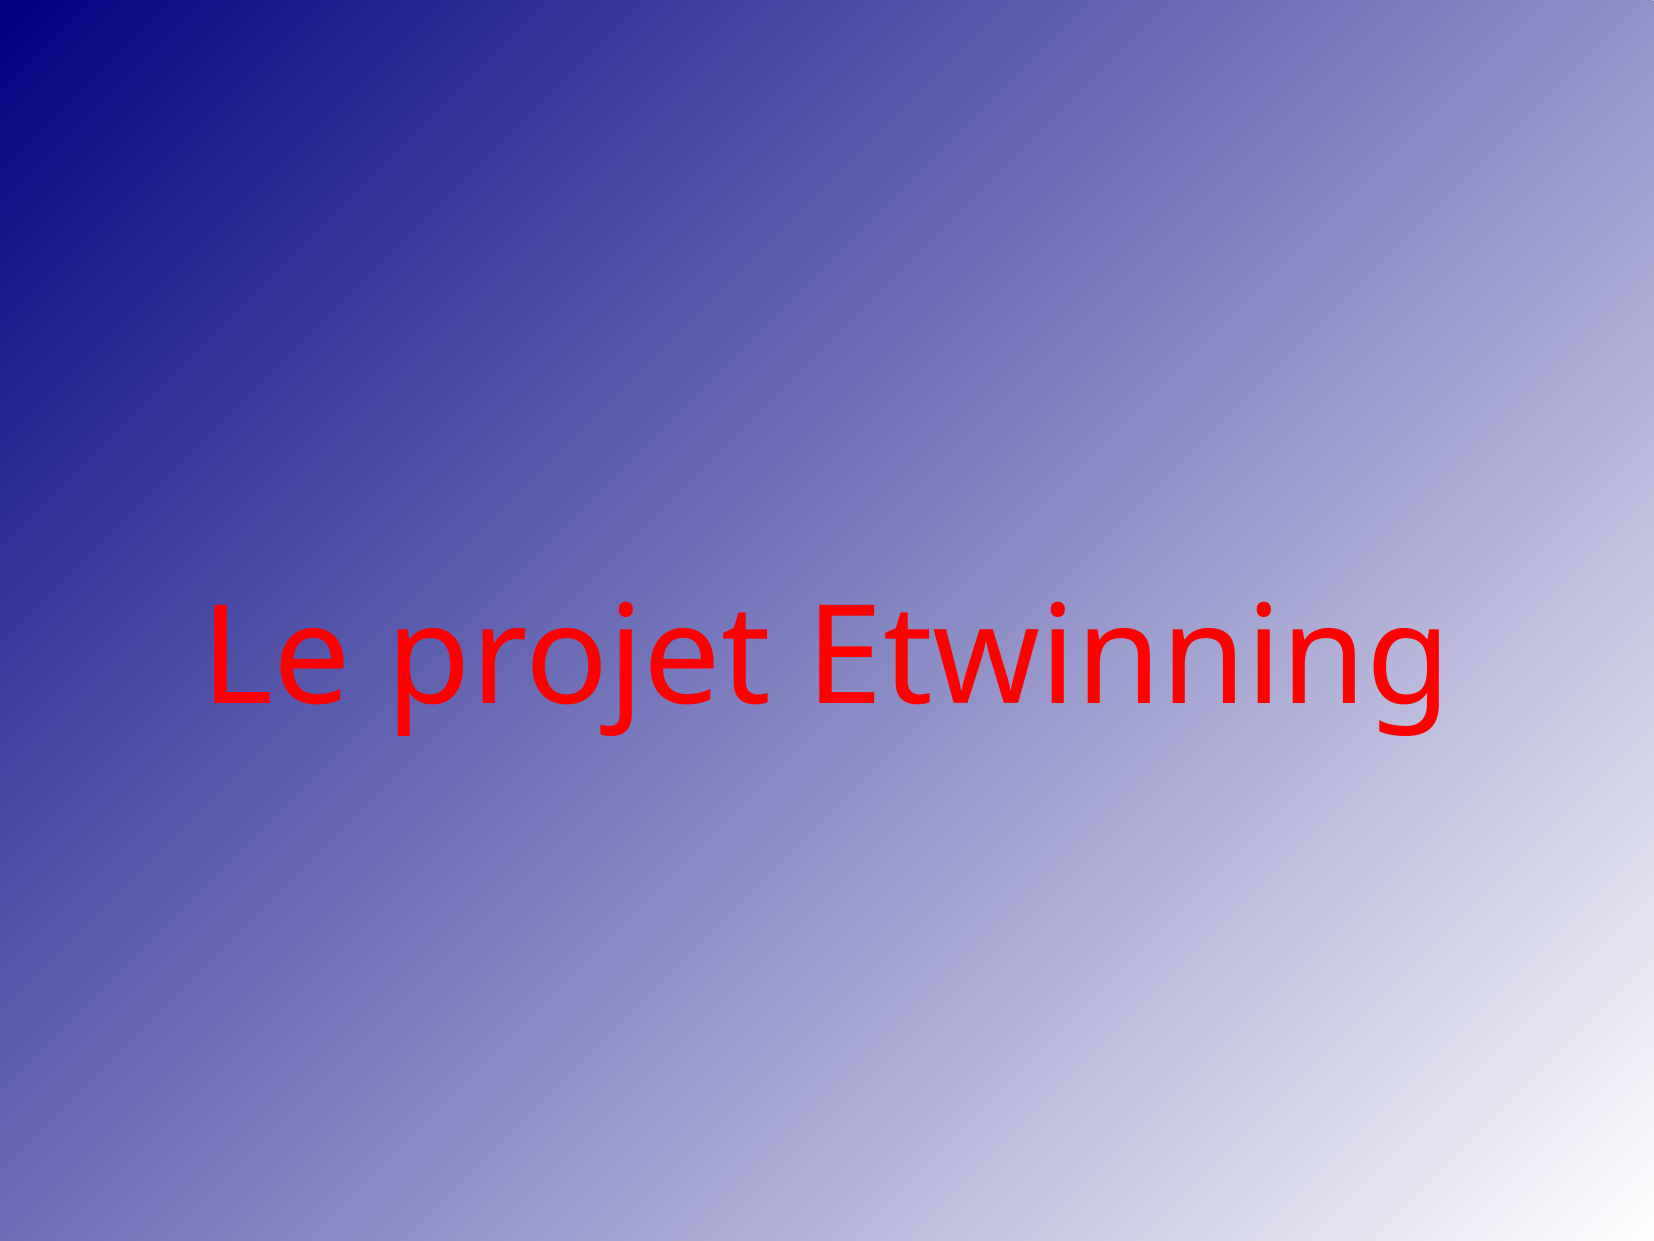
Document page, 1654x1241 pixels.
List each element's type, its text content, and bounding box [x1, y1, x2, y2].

subtitle Le projet Etwinning [82, 290, 1571, 1010]
